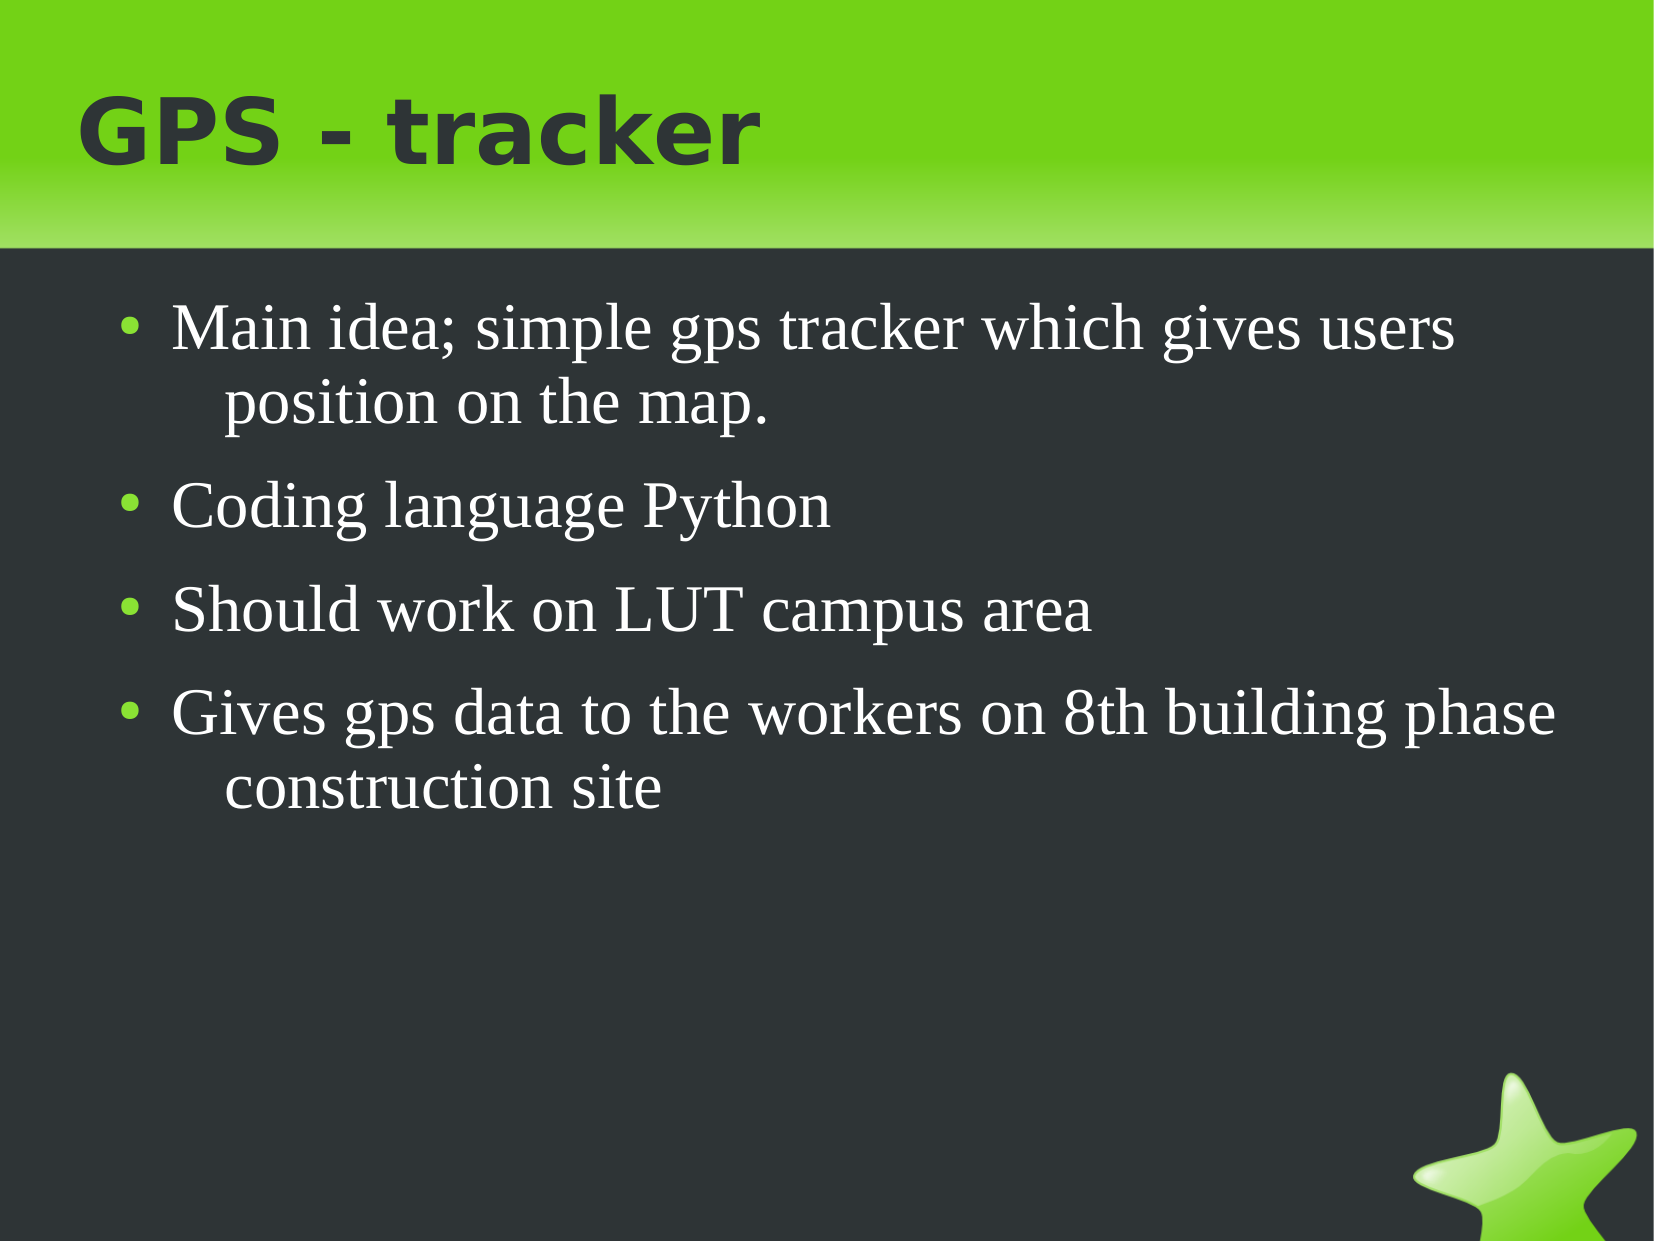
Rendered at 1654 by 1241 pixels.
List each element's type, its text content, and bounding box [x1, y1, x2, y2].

picture [0, 0, 1654, 1241]
list Main idea; simple gps tracker which gives users position on the map. Coding language Python Should work on LUT campus area Gives gps data to the workers on 8th building phase construction site [82, 290, 1571, 1094]
title GPS - tracker [76, 36, 1565, 229]
